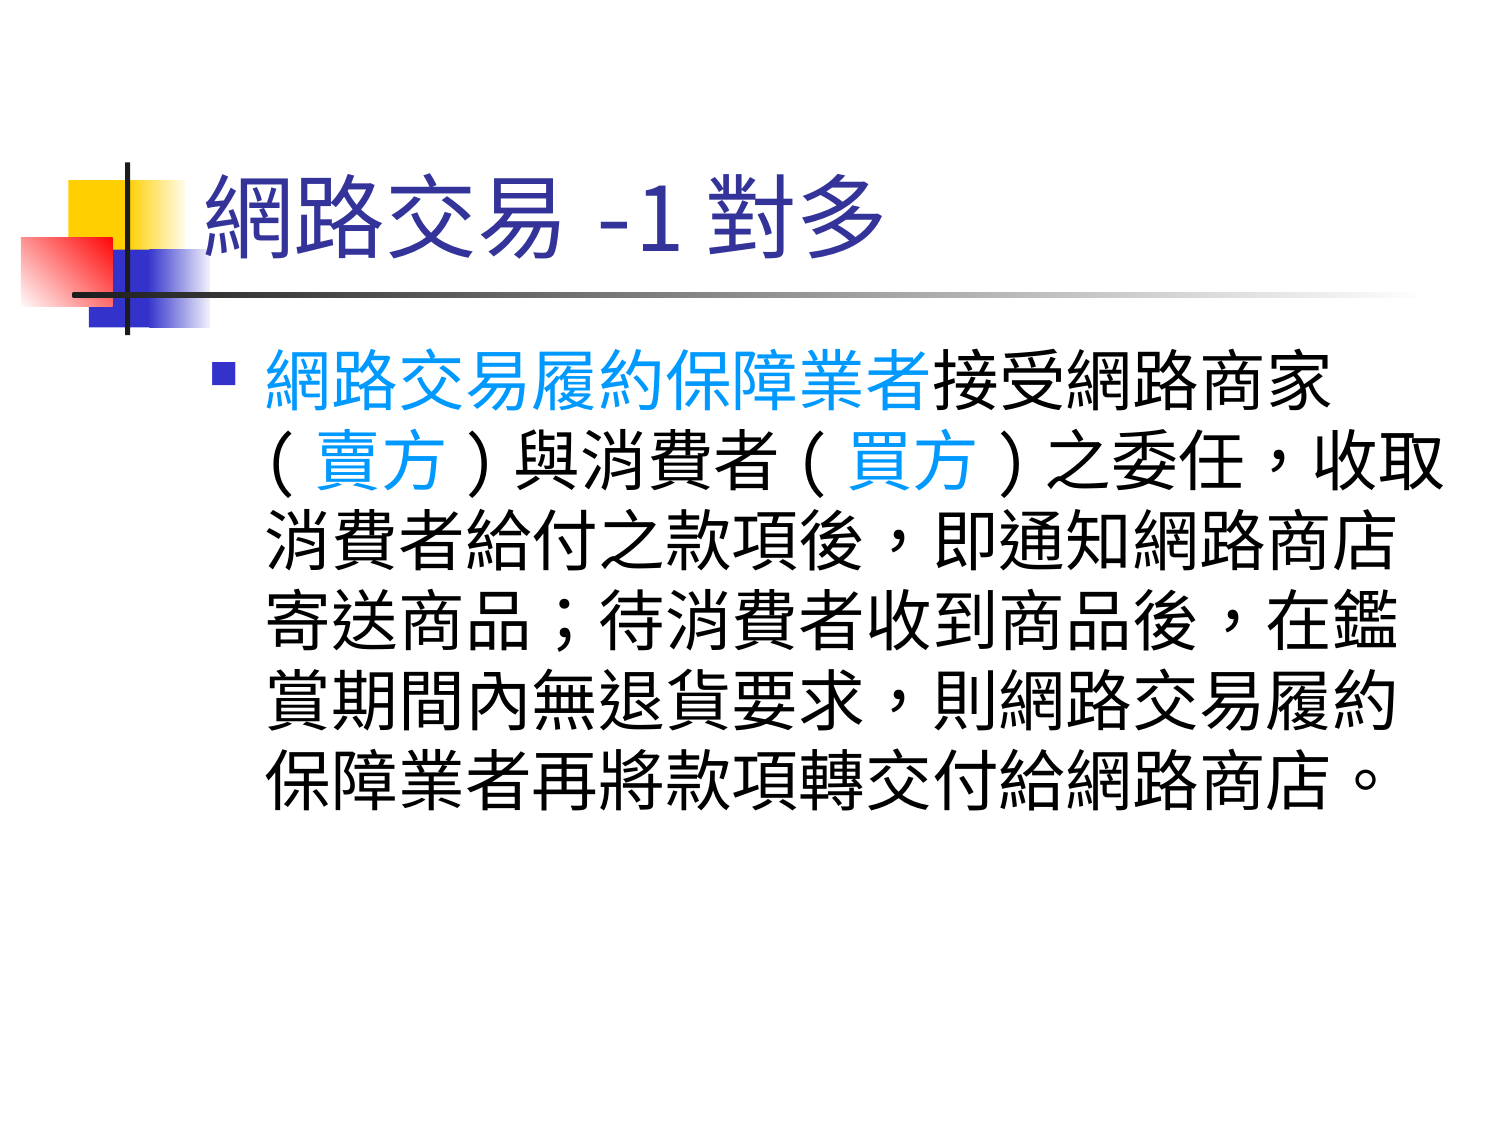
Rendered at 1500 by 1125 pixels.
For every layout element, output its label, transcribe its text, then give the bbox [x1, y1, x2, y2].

list 網路交易履約保障業者接受網路商家(賣方)與消費者(買方)之委任，收取消費者給付之款項後，即通知網路商店寄送商品；待消費者收到商品後，在鑑賞期間內無退貨要求，則網路交易履約保障業者再將款項轉交付給網路商店。 [193, 331, 1469, 1088]
title 網路交易-1對多 [187, 37, 1466, 278]
